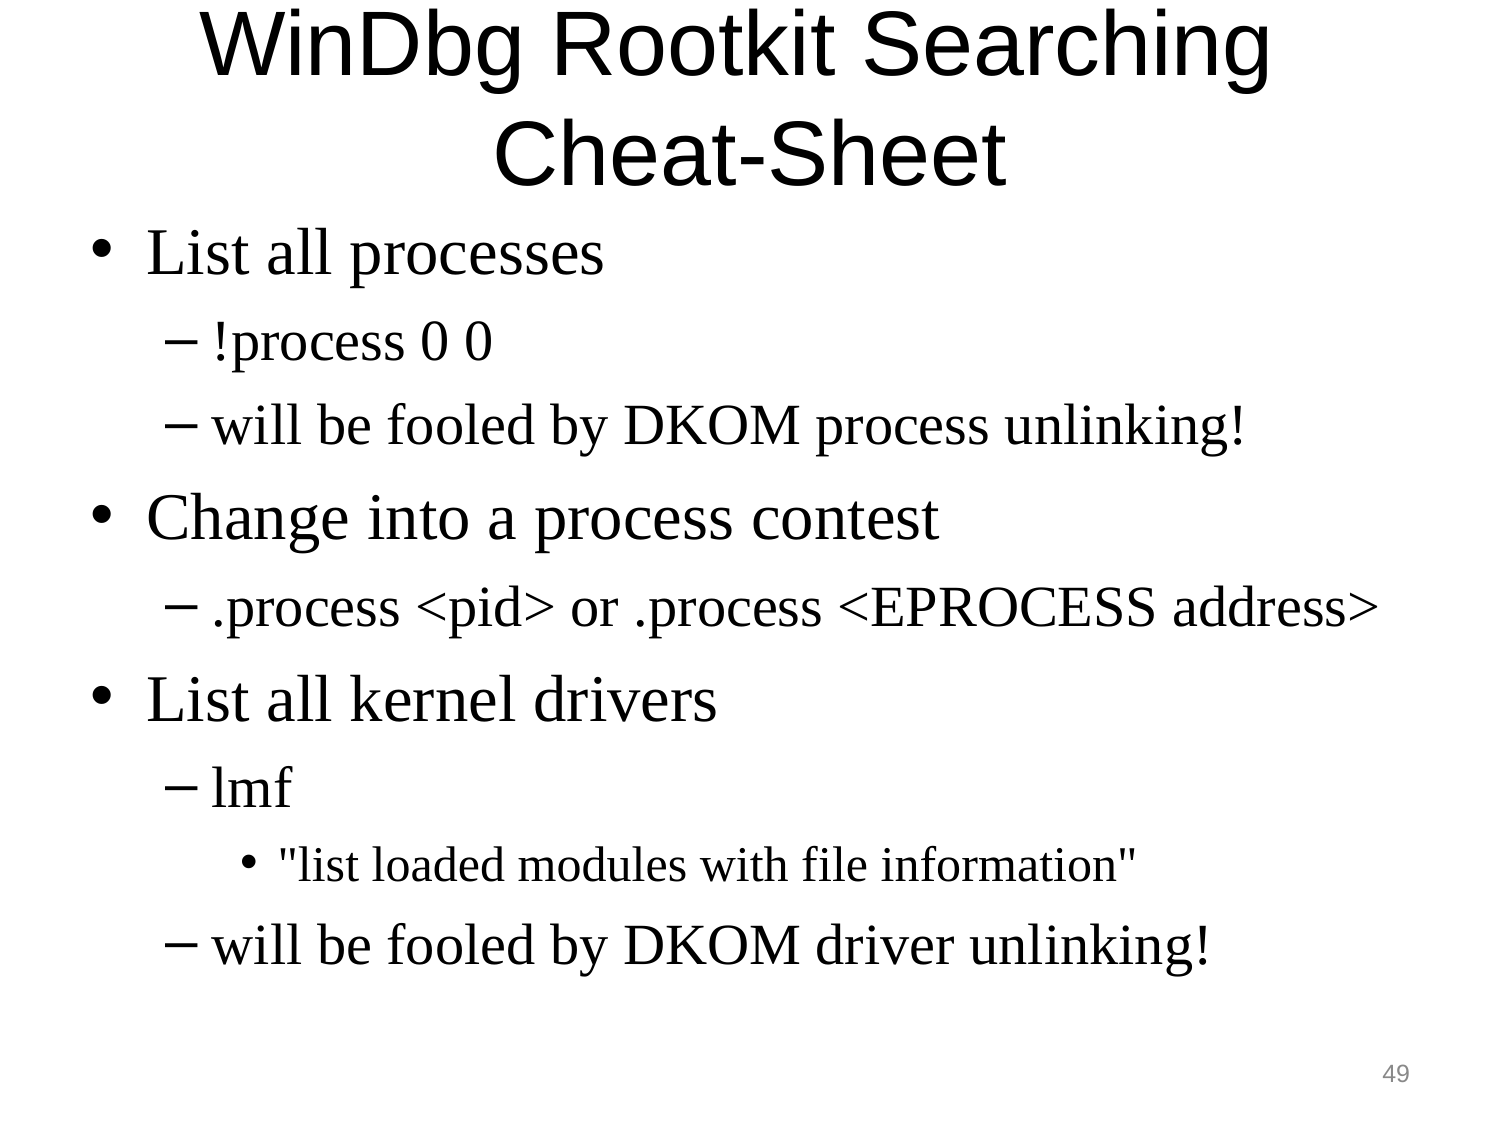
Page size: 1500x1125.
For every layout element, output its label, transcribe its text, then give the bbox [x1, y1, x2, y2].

text_box <number> [1074, 1042, 1426, 1103]
list List all processes !process 0 0 will be fooled by DKOM process unlinking! Change into a process contest .process <pid> or .process <EPROCESS address> List all kernel drivers lmf "list loaded modules with file information" will be fooled by DKOM driver unlinking! [75, 200, 1426, 1006]
title WinDbg Rootkit Searching Cheat-Sheet [0, 0, 1500, 212]
